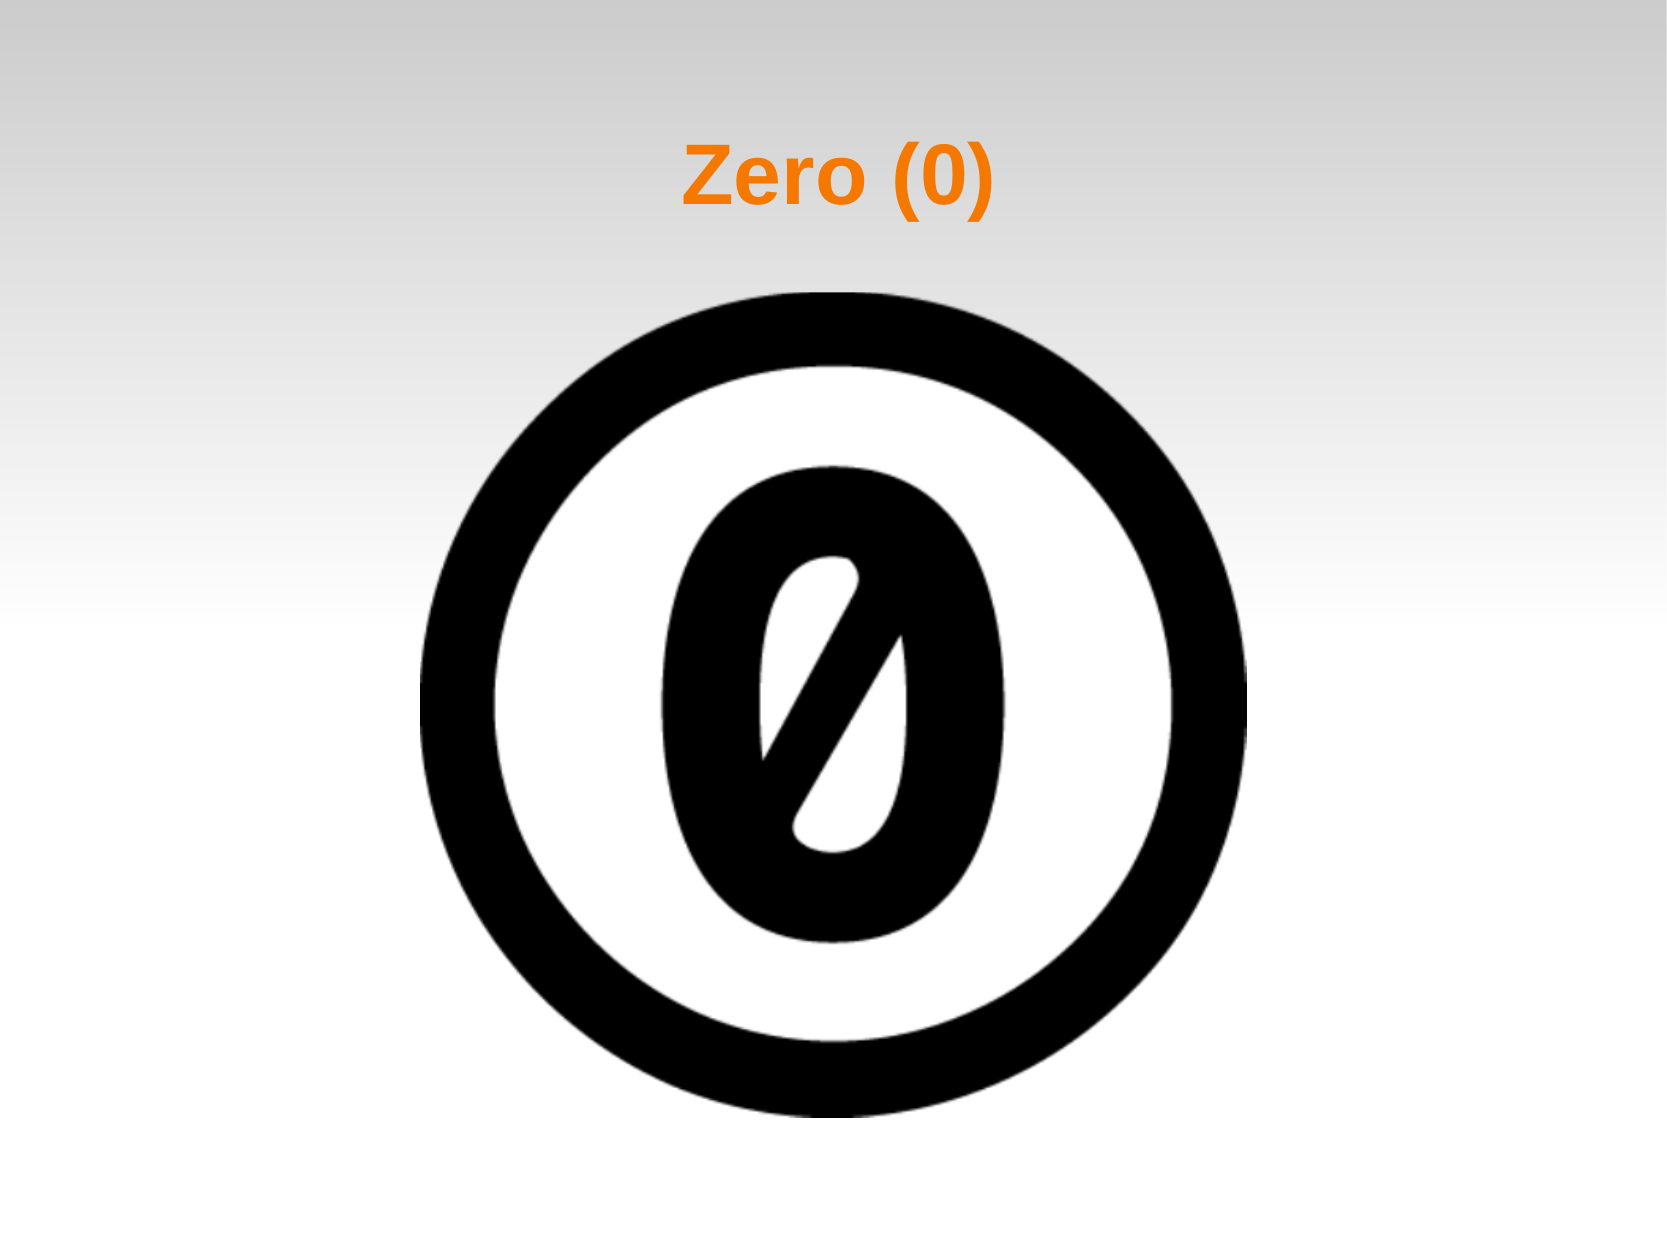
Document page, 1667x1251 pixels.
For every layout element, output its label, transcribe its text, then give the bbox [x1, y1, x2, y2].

title Zero (0) [83, 51, 1596, 272]
picture [0, 0, 1667, 1250]
